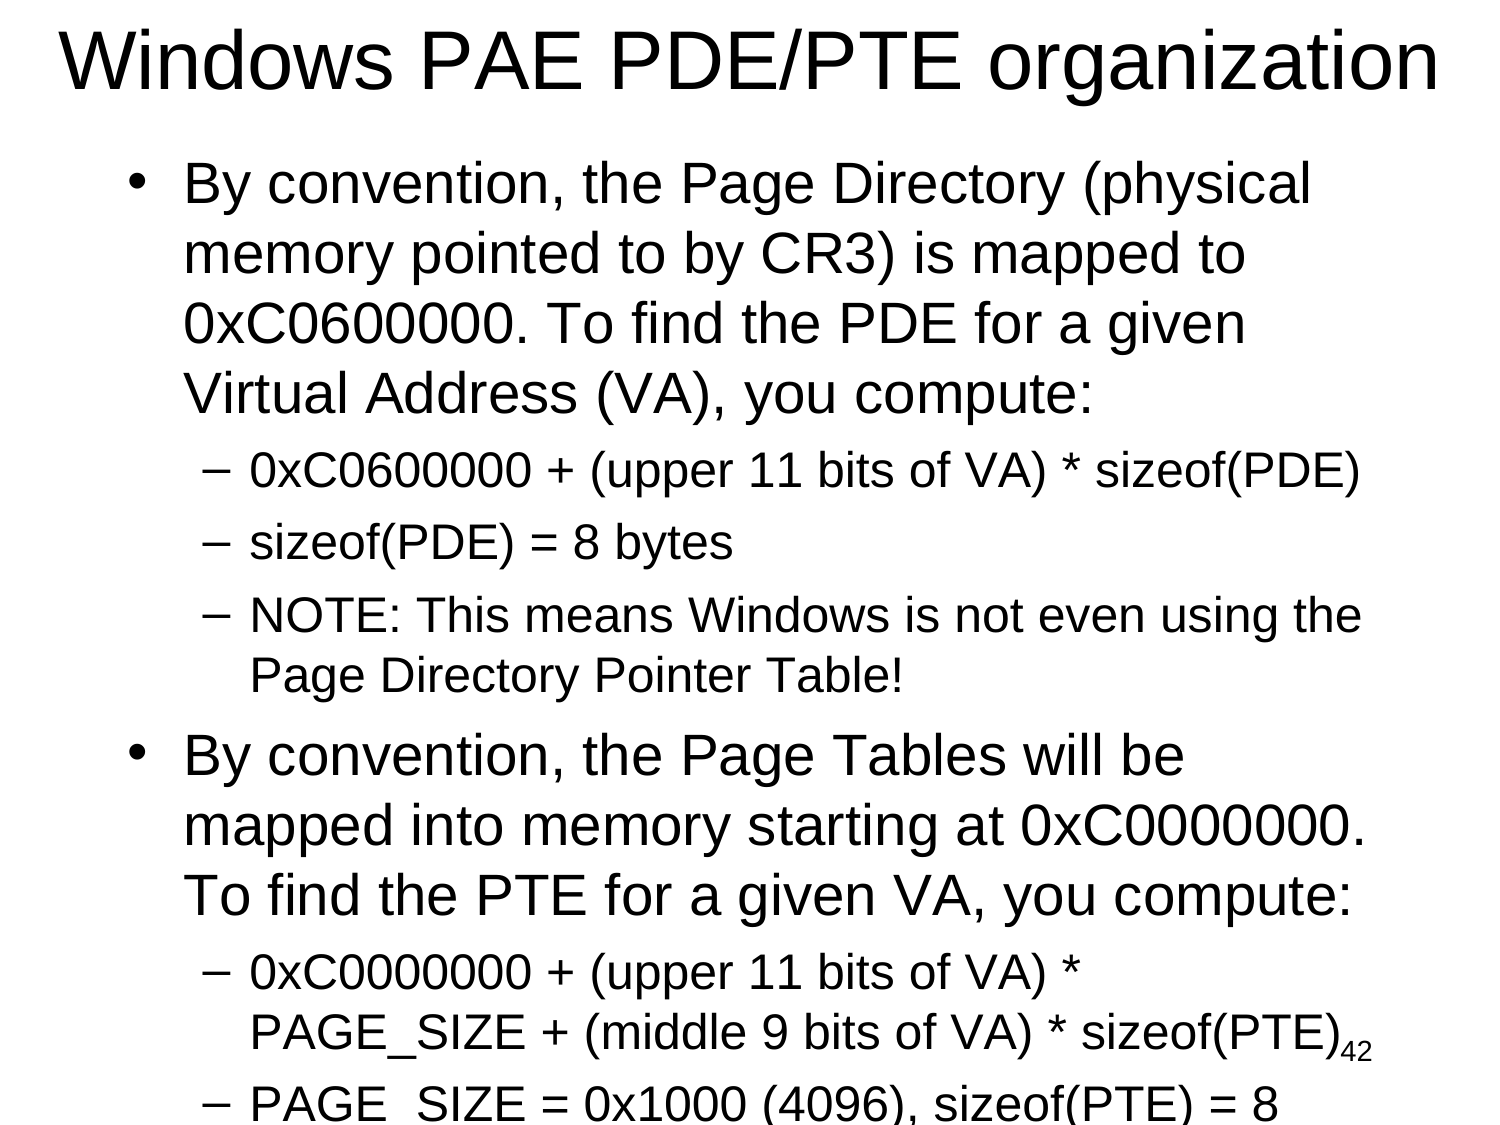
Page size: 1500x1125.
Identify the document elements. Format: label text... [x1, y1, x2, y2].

title Windows PAE PDE/PTE organization [0, 0, 1500, 150]
list By convention, the Page Directory (physical memory pointed to by CR3) is mapped to 0xC0600000. To find the PDE for a given Virtual Address (VA), you compute: 0xC0600000 + (upper 11 bits of VA) * sizeof(PDE) sizeof(PDE) = 8 bytes NOTE: This means Windows is not even using the Page Directory Pointer Table! By convention, the Page Tables will be mapped into memory starting at 0xC0000000. To find the PTE for a given VA, you compute: 0xC0000000 + (upper 11 bits of VA) * PAGE_SIZE + (middle 9 bits of VA) * sizeof(PTE) PAGE_SIZE = 0x1000 (4096), sizeof(PTE) = 8 http://msdn.microsoft.com/en-us/library/cc267483.aspx [112, 137, 1388, 1125]
text_box <number> [1074, 1025, 1388, 1101]
